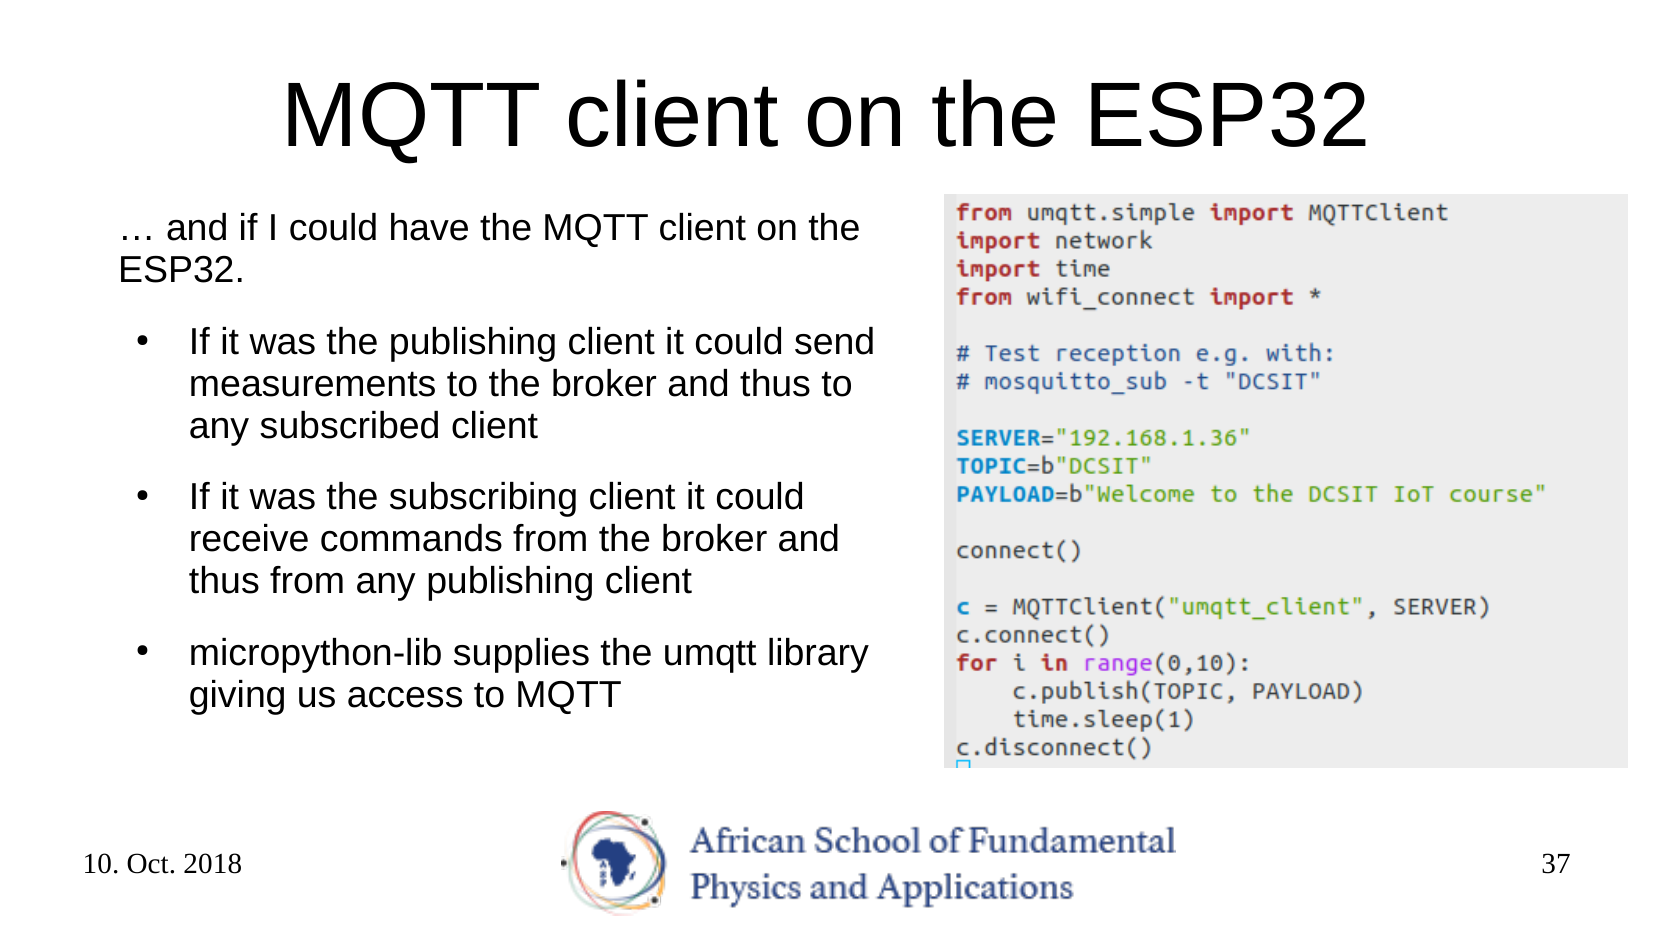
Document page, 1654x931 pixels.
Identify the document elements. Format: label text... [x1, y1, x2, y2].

title MQTT client on the ESP32 [82, 37, 1571, 193]
list … and if I could have the MQTT client on the ESP32. If it was the publishing client it could send measurements to the broker and thus to any subscribed client If it was the subscribing client it could receive commands from the broker and thus from any publishing client micropython-lib supplies the umqtt library giving us access to MQTT [118, 206, 886, 747]
picture [944, 194, 1628, 768]
picture [561, 811, 1176, 916]
